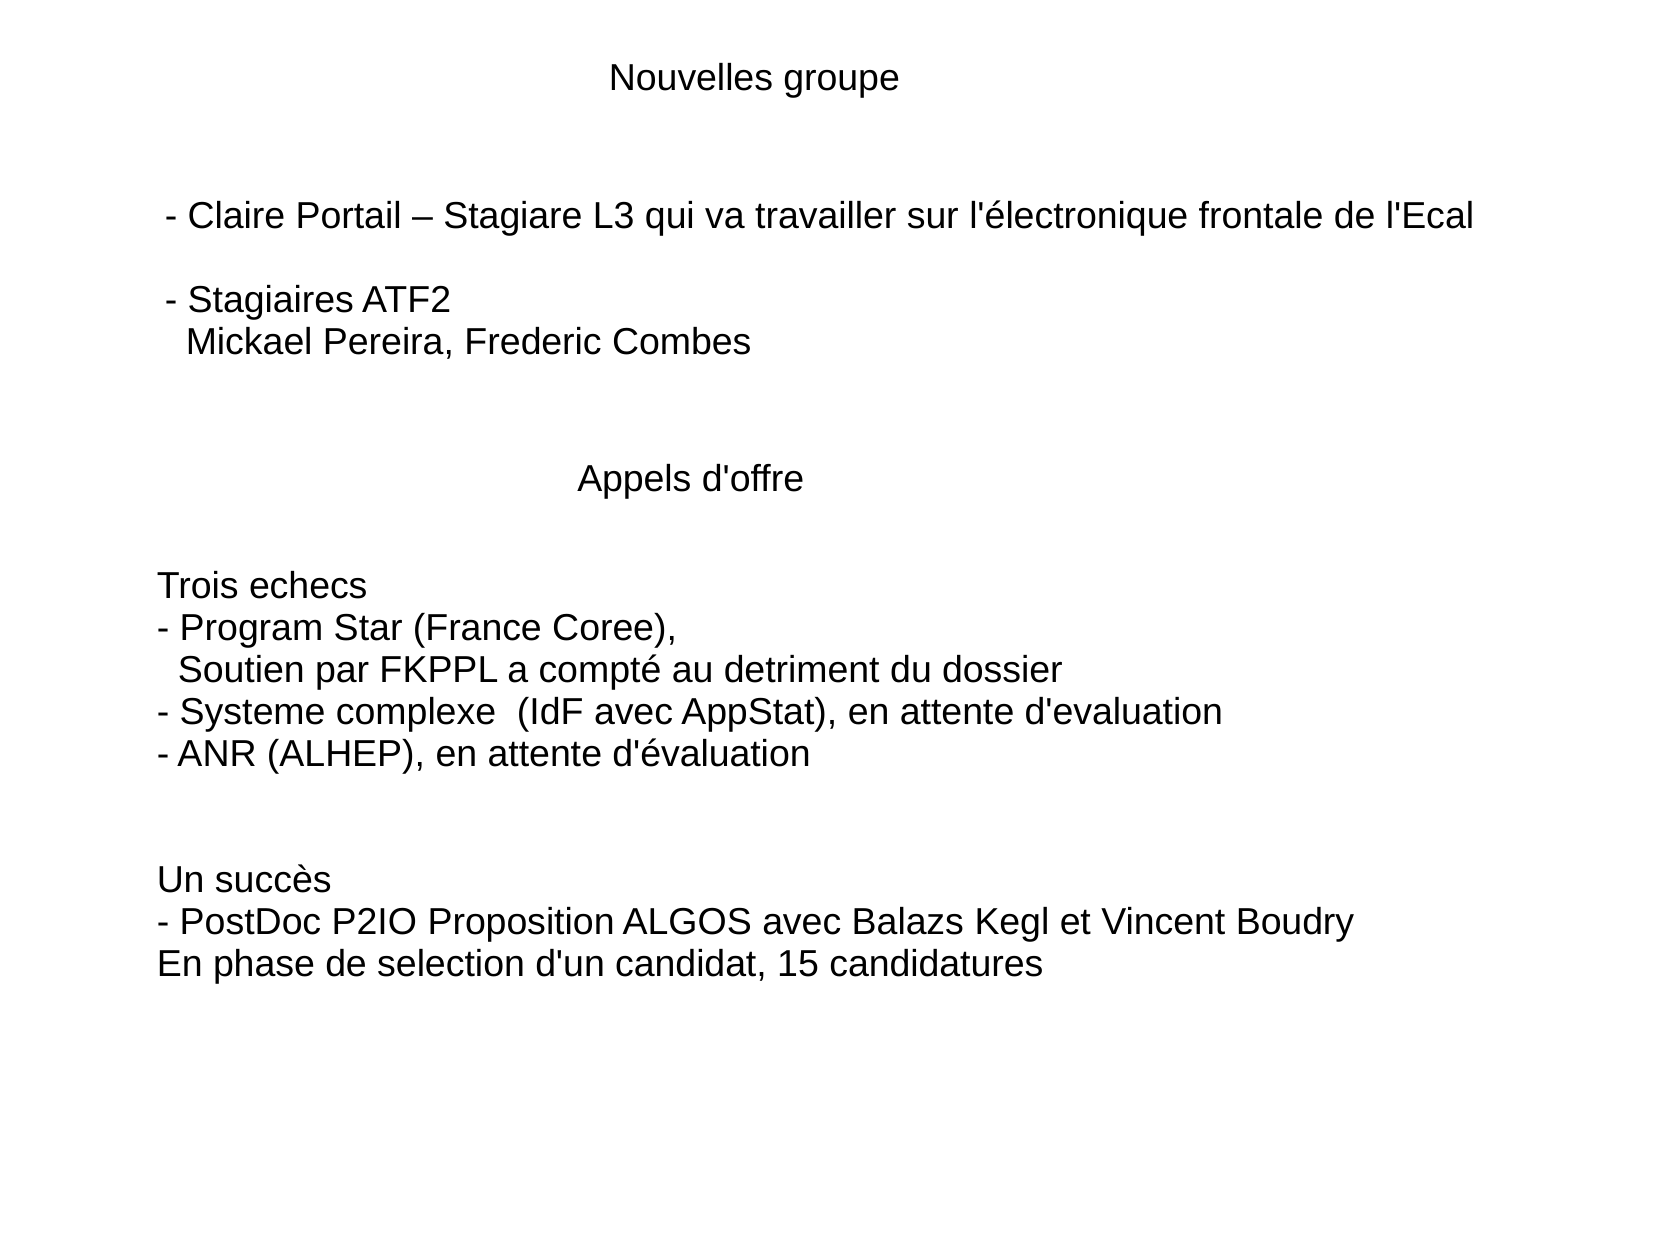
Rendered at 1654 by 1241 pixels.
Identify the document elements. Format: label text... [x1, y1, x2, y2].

text_box - Claire Portail – Stagiare L3 qui va travailler sur l'électronique frontale de l'Ecal - Stagiaires ATF2 Mickael Pereira, Frederic Combes [150, 187, 1493, 371]
text_box Trois echecs - Program Star (France Coree), Soutien par FKPPL a compté au detriment du dossier - Systeme complexe (IdF avec AppStat), en attente d'evaluation - ANR (ALHEP), en attente d'évaluation Un succès - PostDoc P2IO Proposition ALGOS avec Balazs Kegl et Vincent Boudry En phase de selection d'un candidat, 15 candidatures [142, 556, 1372, 992]
text_box Nouvelles groupe [594, 49, 916, 107]
text_box Appels d'offre [562, 450, 820, 507]
